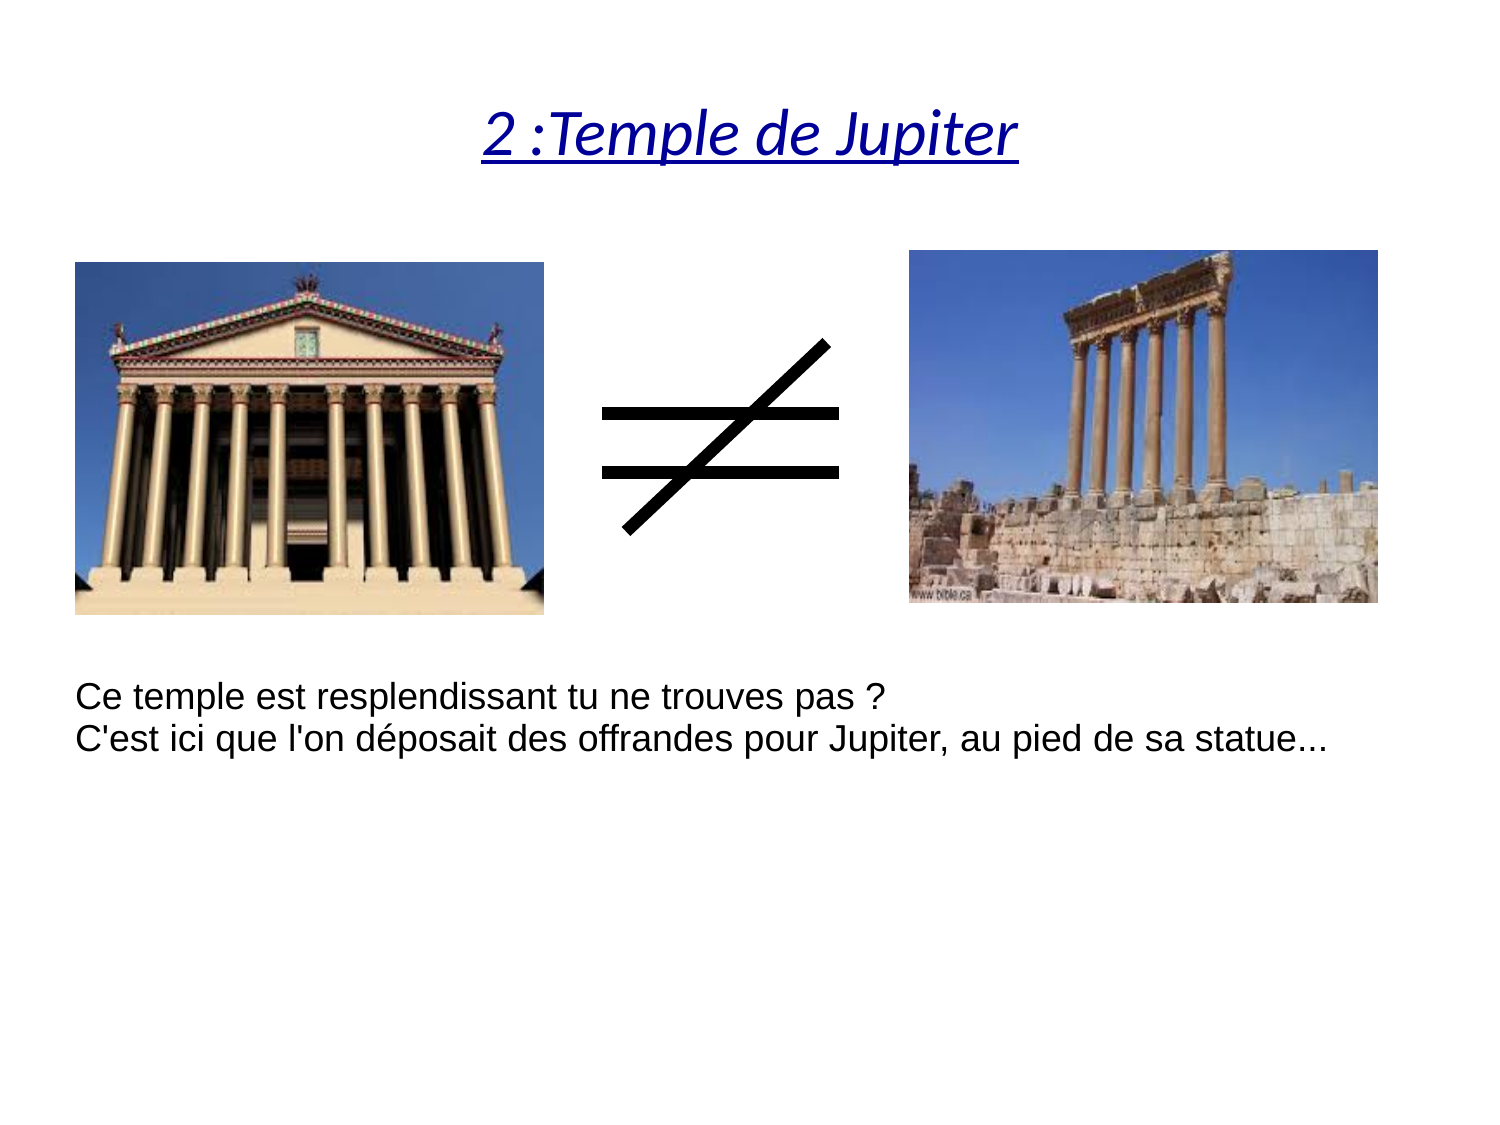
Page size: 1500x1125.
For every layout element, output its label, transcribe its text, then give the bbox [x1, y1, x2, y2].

title 2 :Temple de Jupiter [75, 45, 1425, 233]
subtitle Ce temple est resplendissant tu ne trouves pas ? C'est ici que l'on déposait des offrandes pour Jupiter, au pied de sa statue... [75, 262, 1425, 1005]
picture [909, 250, 1378, 603]
picture [75, 262, 544, 615]
